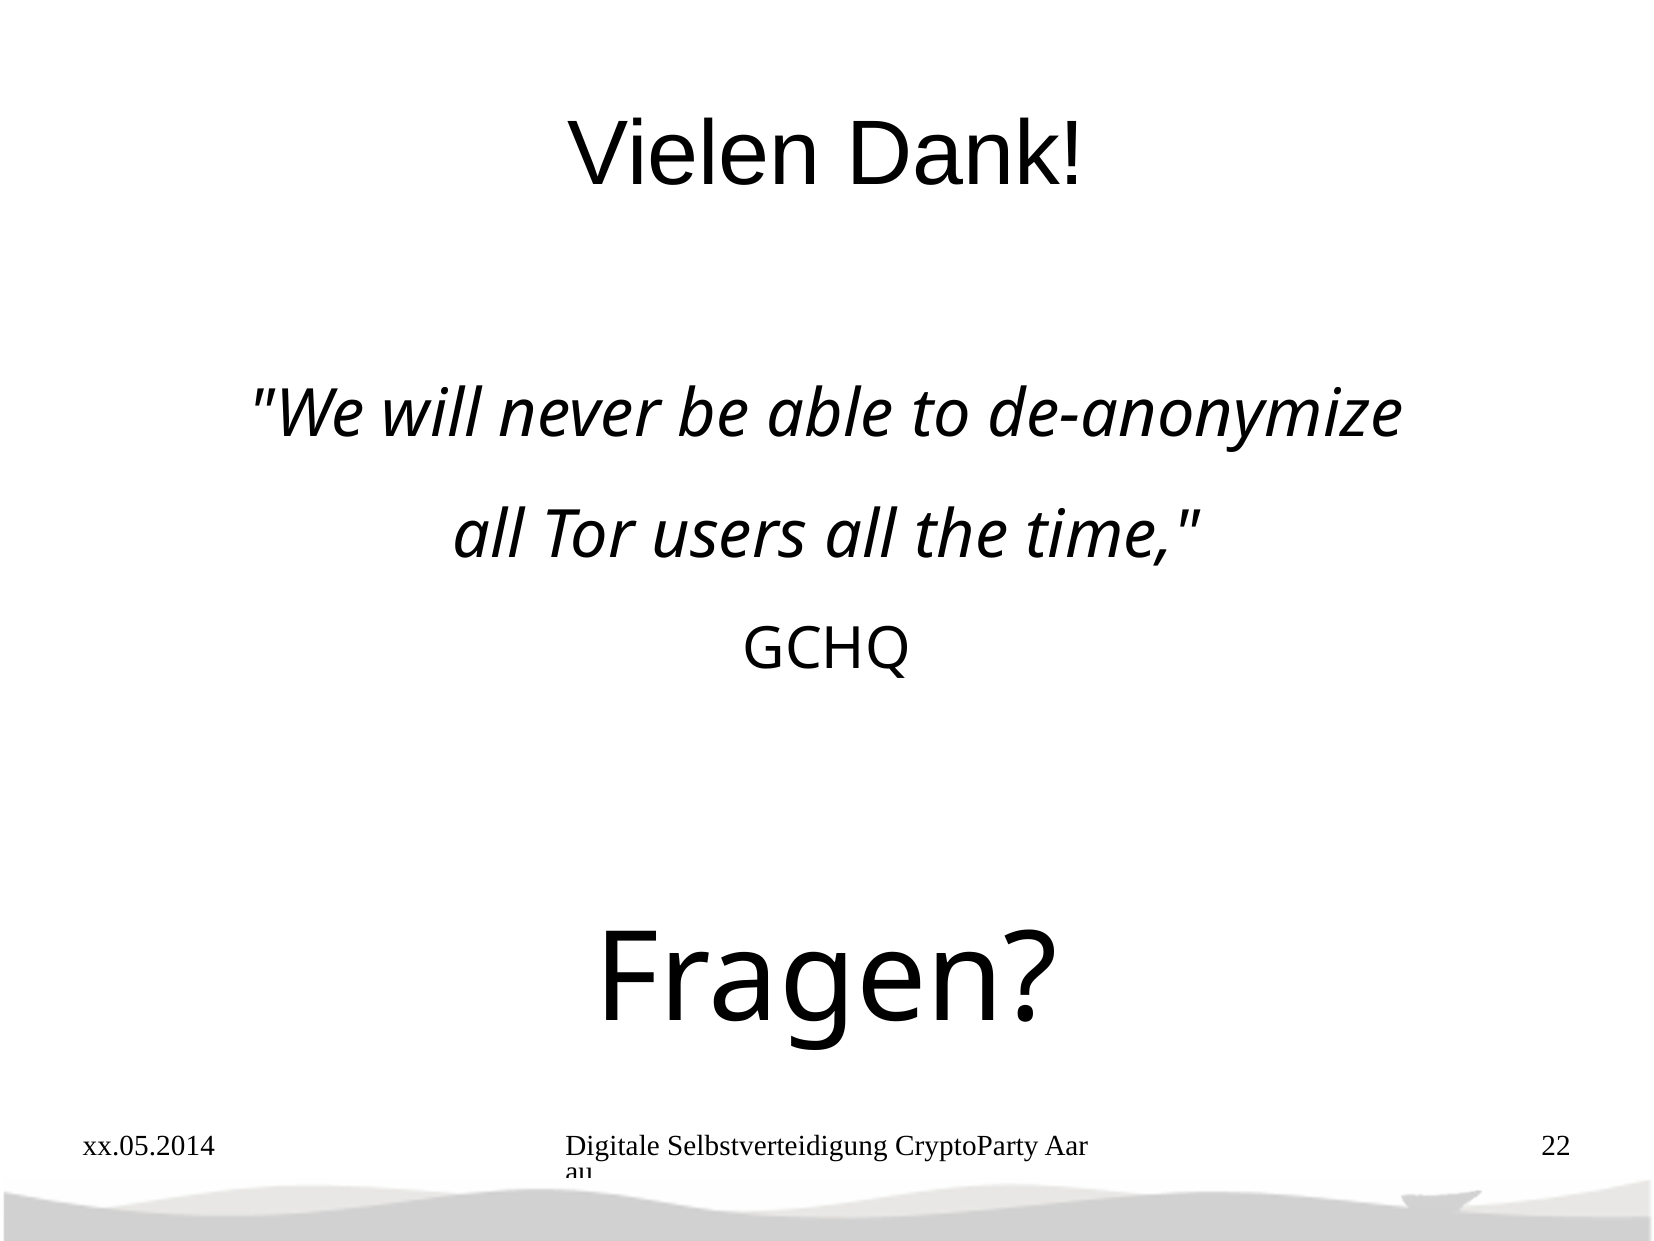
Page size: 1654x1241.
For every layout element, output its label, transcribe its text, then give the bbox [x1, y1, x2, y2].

picture [3, 1178, 1654, 1241]
title Vielen Dank! [82, 49, 1571, 245]
list "We will never be able to de-anonymize all Tor users all the time," GCHQ Fragen? [82, 245, 1571, 1081]
